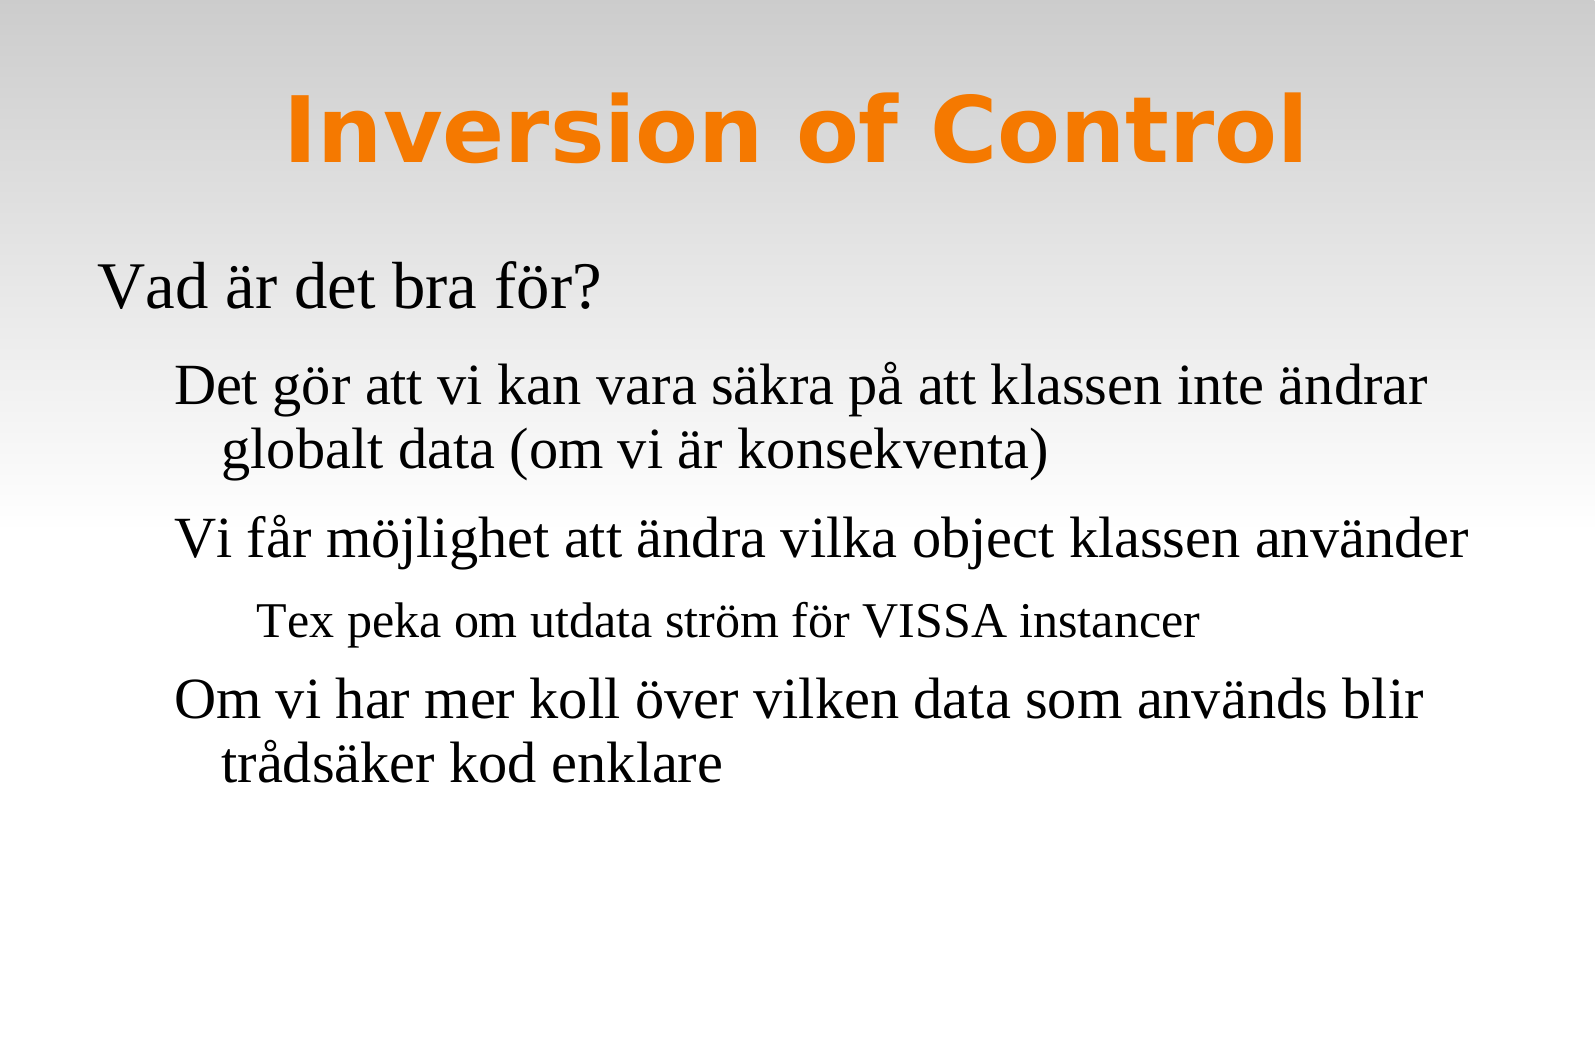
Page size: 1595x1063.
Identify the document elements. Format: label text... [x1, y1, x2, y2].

list Vad är det bra för? Det gör att vi kan vara säkra på att klassen inte ändrar globalt data (om vi är konsekventa) Vi får möjlighet att ändra vilka object klassen använder Tex peka om utdata ström för VISSA instancer Om vi har mer koll över vilken data som används blir trådsäker kod enklare [79, 248, 1515, 936]
title Inversion of Control [79, 49, 1515, 213]
